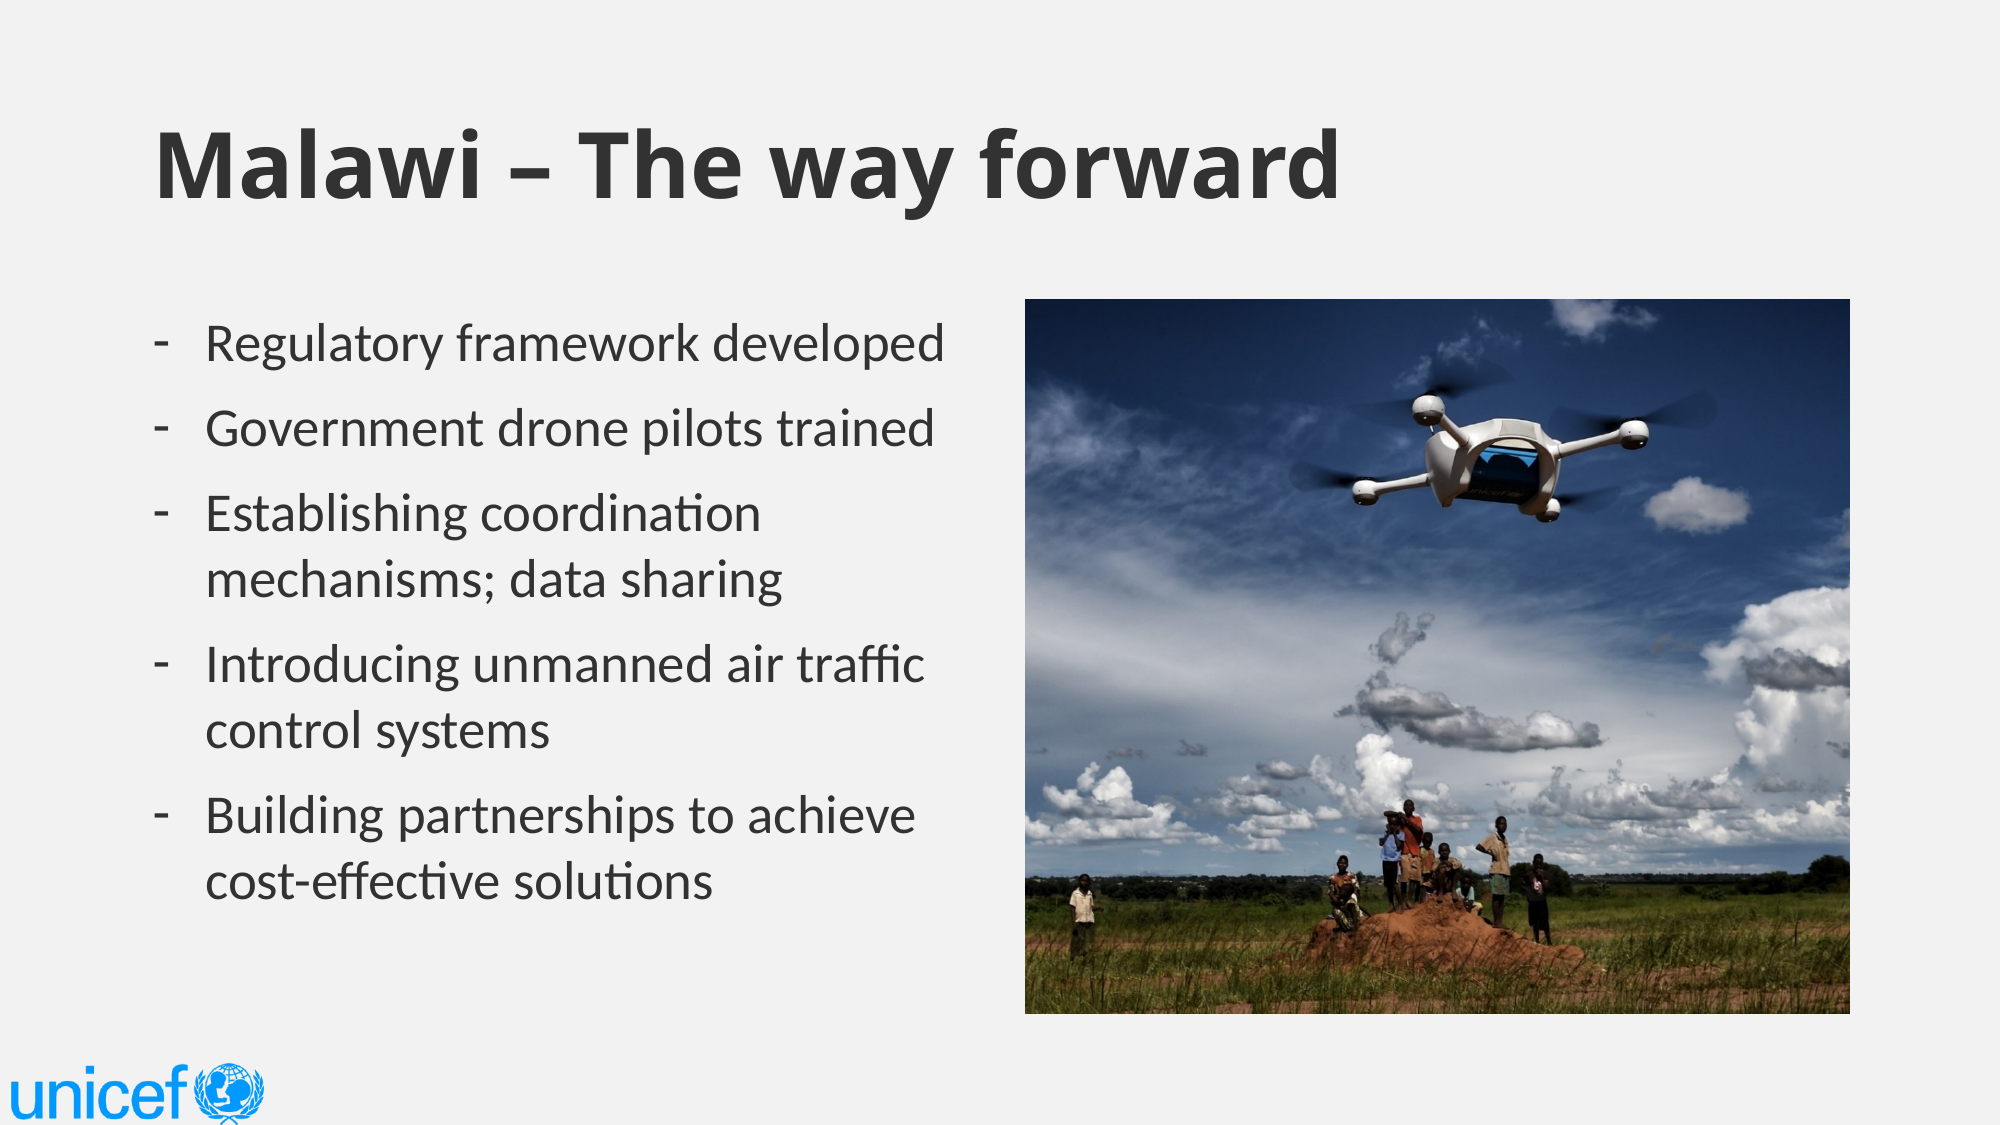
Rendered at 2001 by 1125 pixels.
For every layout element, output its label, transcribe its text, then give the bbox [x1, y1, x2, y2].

list Regulatory framework developed Government drone pilots trained Establishing coordination mechanisms; data sharing Introducing unmanned air traffic control systems Building partnerships to achieve cost-effective solutions [137, 299, 988, 1014]
picture [1025, 299, 1850, 1014]
picture [11, 1063, 264, 1125]
title Malawi – The way forward [137, 59, 1863, 278]
